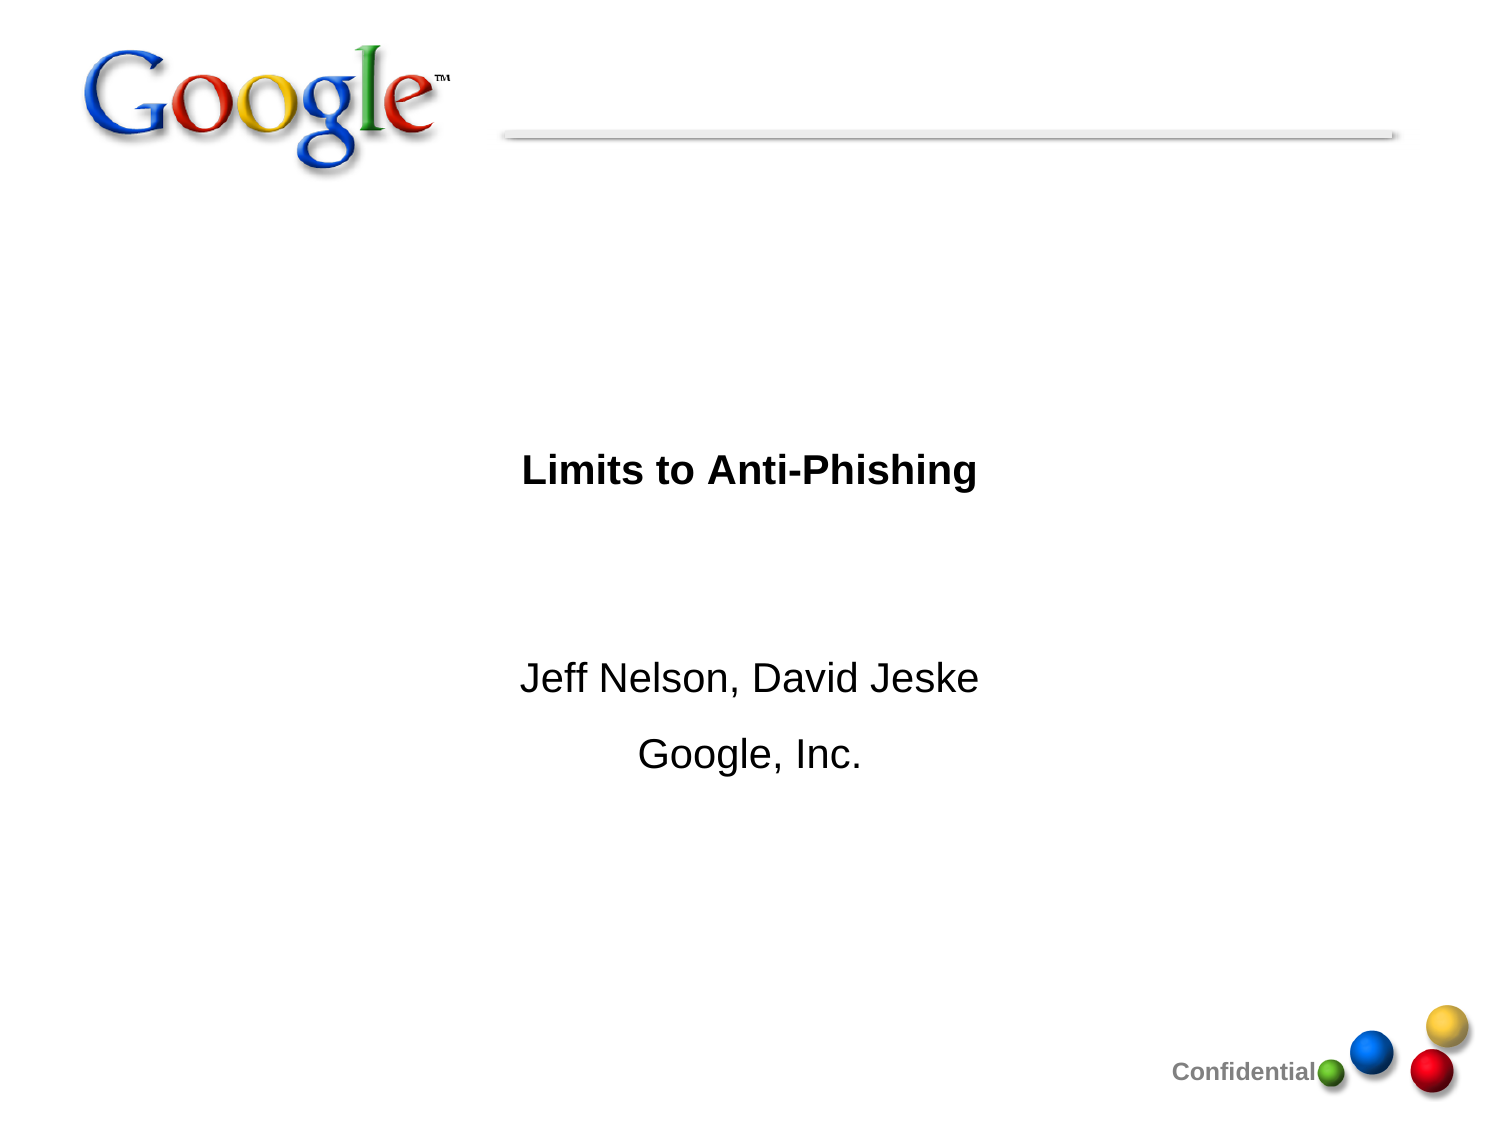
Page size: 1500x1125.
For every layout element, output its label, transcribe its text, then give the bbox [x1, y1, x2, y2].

title Limits to Anti-Phishing [112, 349, 1388, 591]
subtitle Jeff Nelson, David Jeske Google, Inc. [225, 637, 1276, 926]
